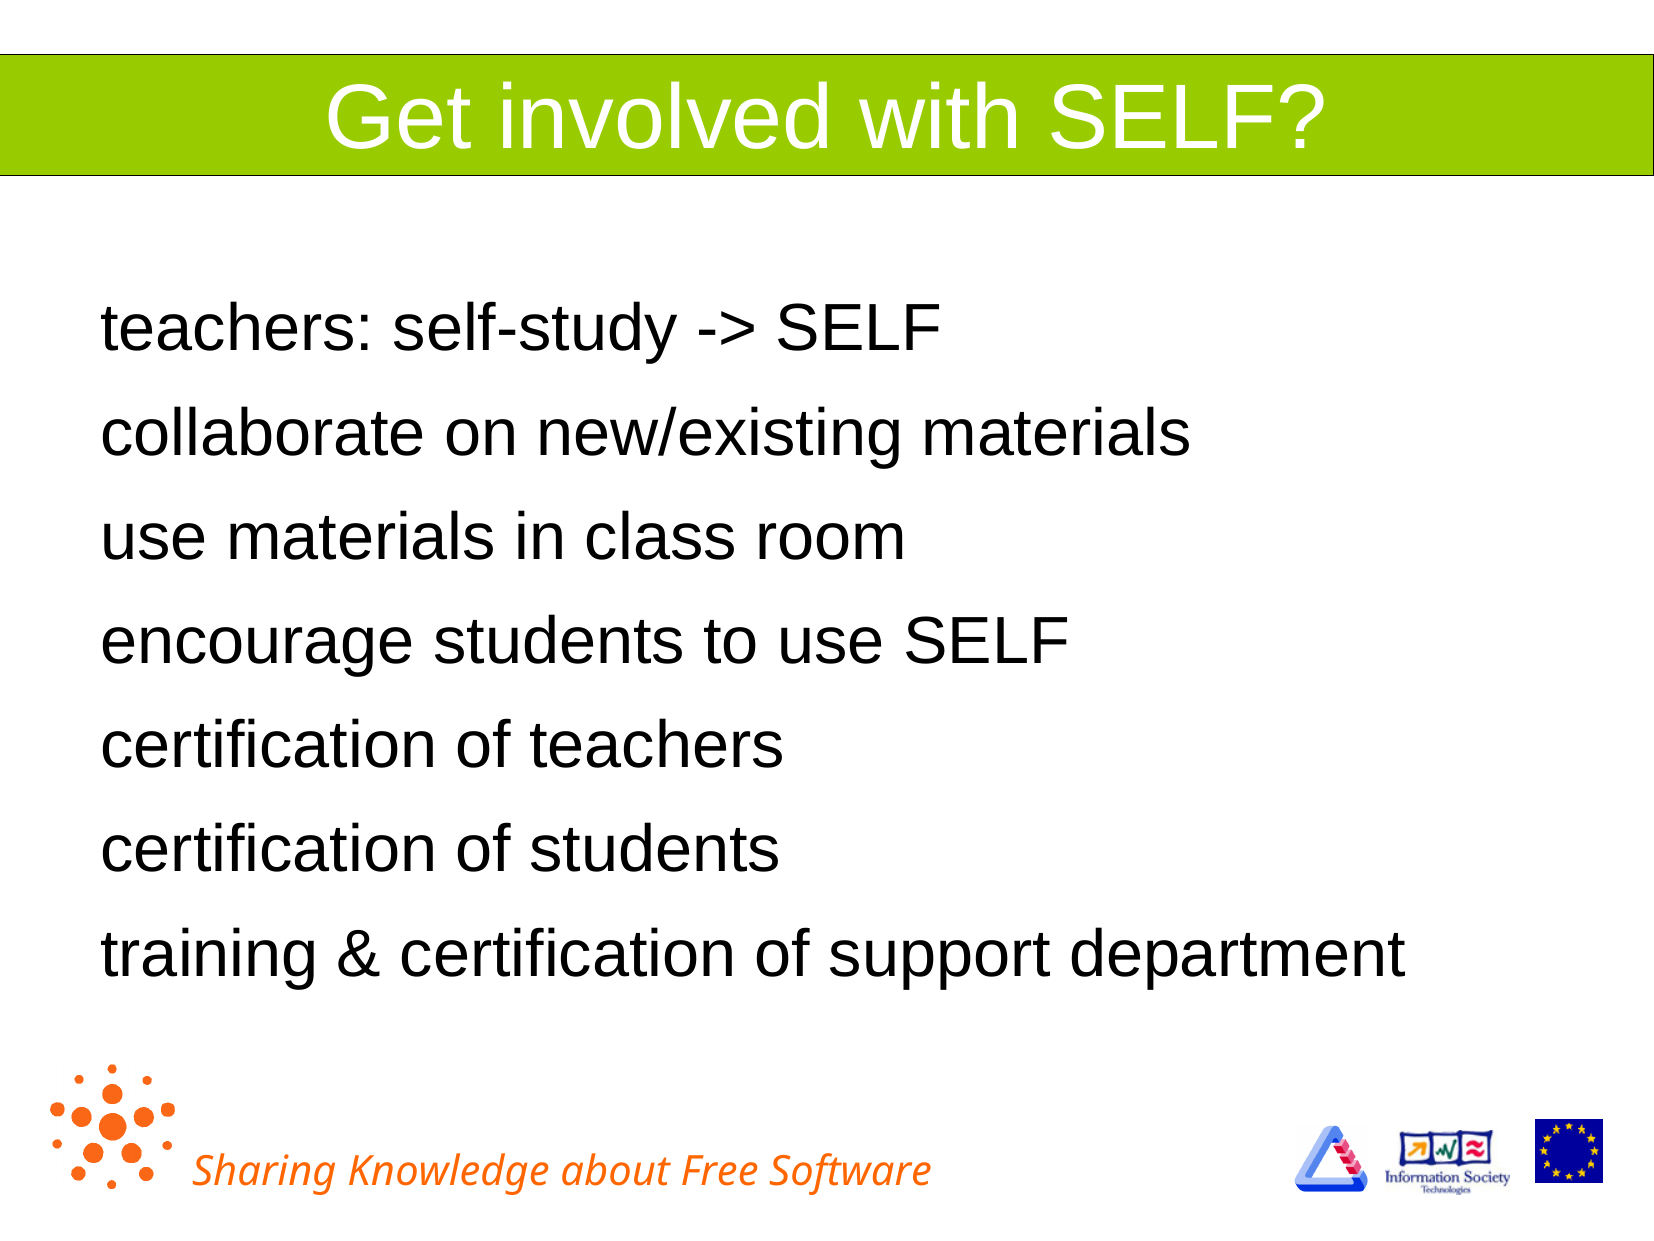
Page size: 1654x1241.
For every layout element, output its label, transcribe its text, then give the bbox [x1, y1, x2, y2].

picture [1294, 1125, 1368, 1193]
picture [1535, 1119, 1603, 1183]
picture [50, 1064, 175, 1189]
title Get involved with SELF? [82, 59, 1571, 174]
picture [1385, 1130, 1510, 1195]
list teachers: self-study -> SELF collaborate on new/existing materials use materials in class room encourage students to use SELF certification of teachers certification of students training & certification of support department [82, 290, 1571, 1109]
